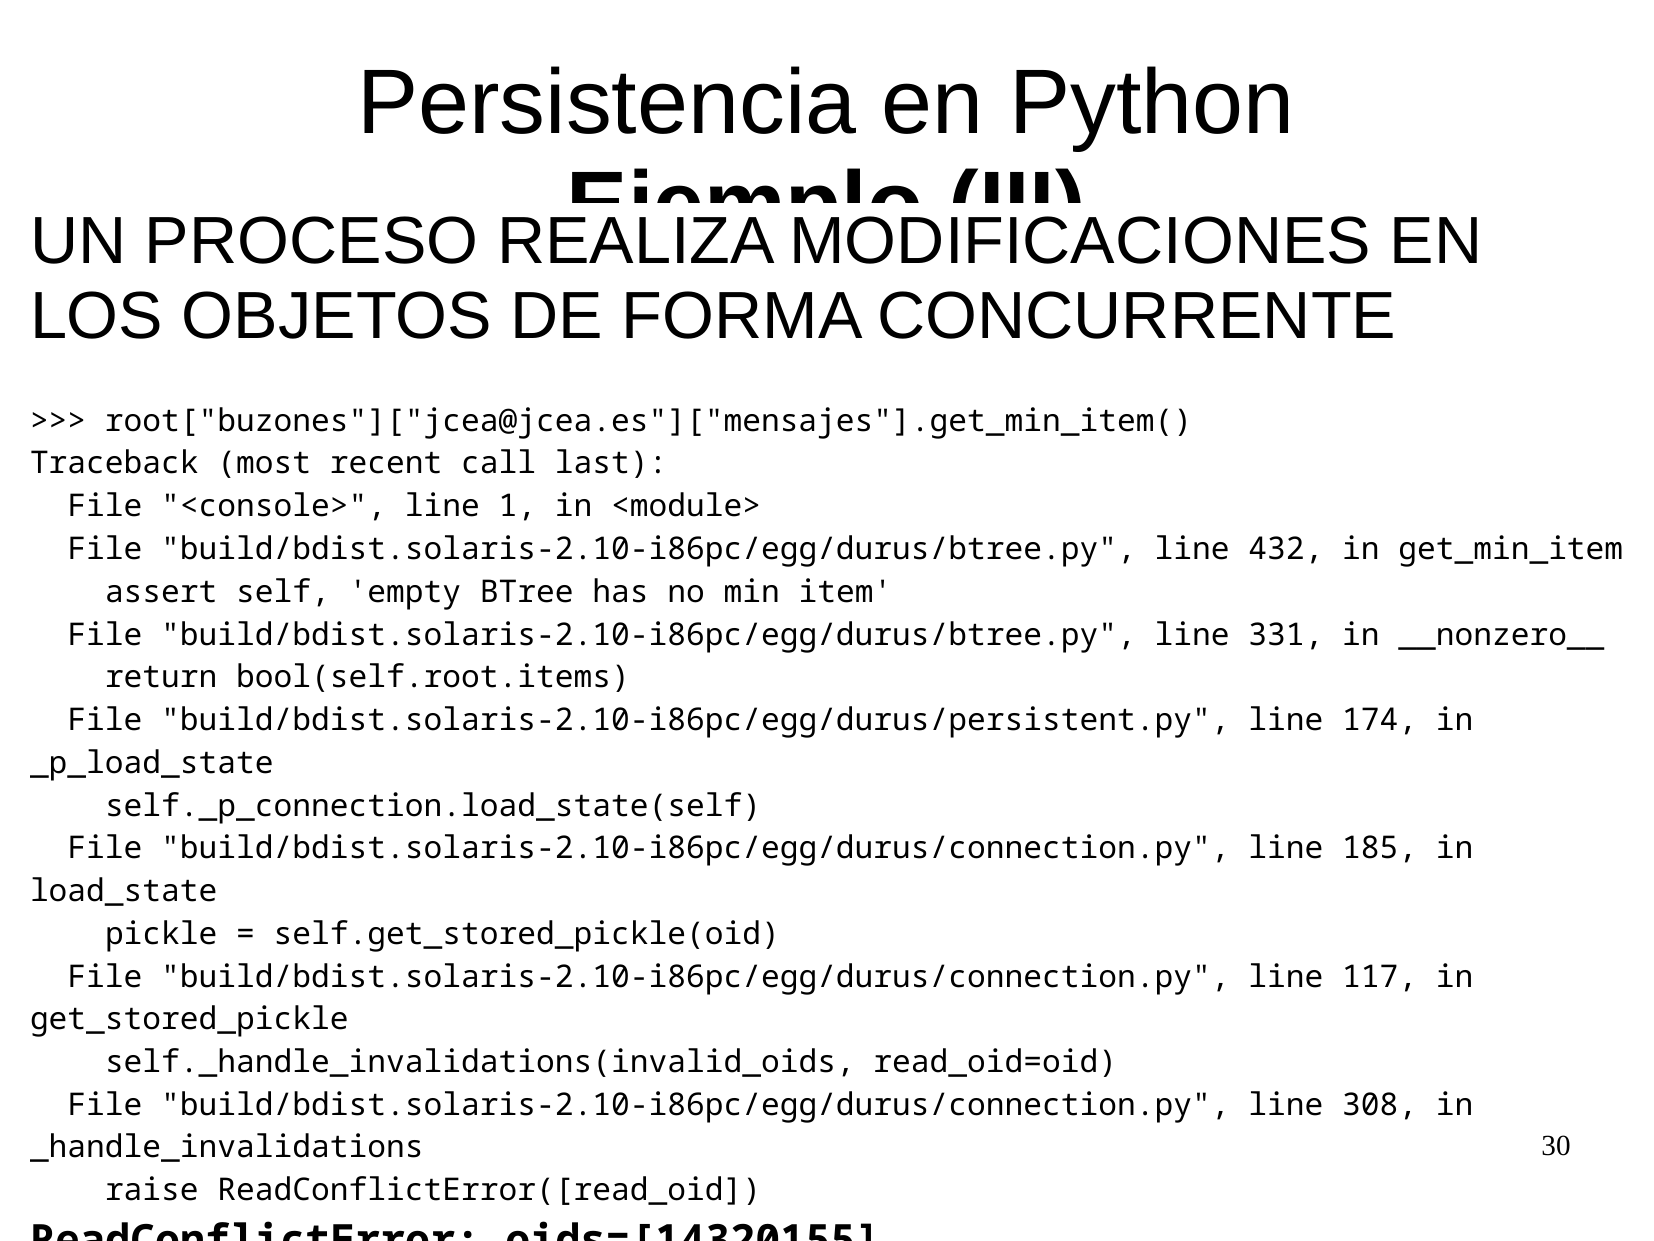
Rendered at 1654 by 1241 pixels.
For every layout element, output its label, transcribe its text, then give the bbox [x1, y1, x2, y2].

subtitle UN PROCESO REALIZA MODIFICACIONES EN LOS OBJETOS DE FORMA CONCURRENTE >>> root["buzones"]["jcea@jcea.es"]["mensajes"].get_min_item() Traceback (most recent call last): File "<console>", line 1, in <module> File "build/bdist.solaris-2.10-i86pc/egg/durus/btree.py", line 432, in get_min_item assert self, 'empty BTree has no min item' File "build/bdist.solaris-2.10-i86pc/egg/durus/btree.py", line 331, in __nonzero__ return bool(self.root.items) File "build/bdist.solaris-2.10-i86pc/egg/durus/persistent.py", line 174, in _p_load_state self._p_connection.load_state(self) File "build/bdist.solaris-2.10-i86pc/egg/durus/connection.py", line 185, in load_state pickle = self.get_stored_pickle(oid) File "build/bdist.solaris-2.10-i86pc/egg/durus/connection.py", line 117, in get_stored_pickle self._handle_invalidations(invalid_oids, read_oid=oid) File "build/bdist.solaris-2.10-i86pc/egg/durus/connection.py", line 308, in _handle_invalidations raise ReadConflictError([read_oid]) ReadConflictError: oids=[14320155] [30, 195, 1636, 1241]
text_box [82, 49, 1571, 1010]
